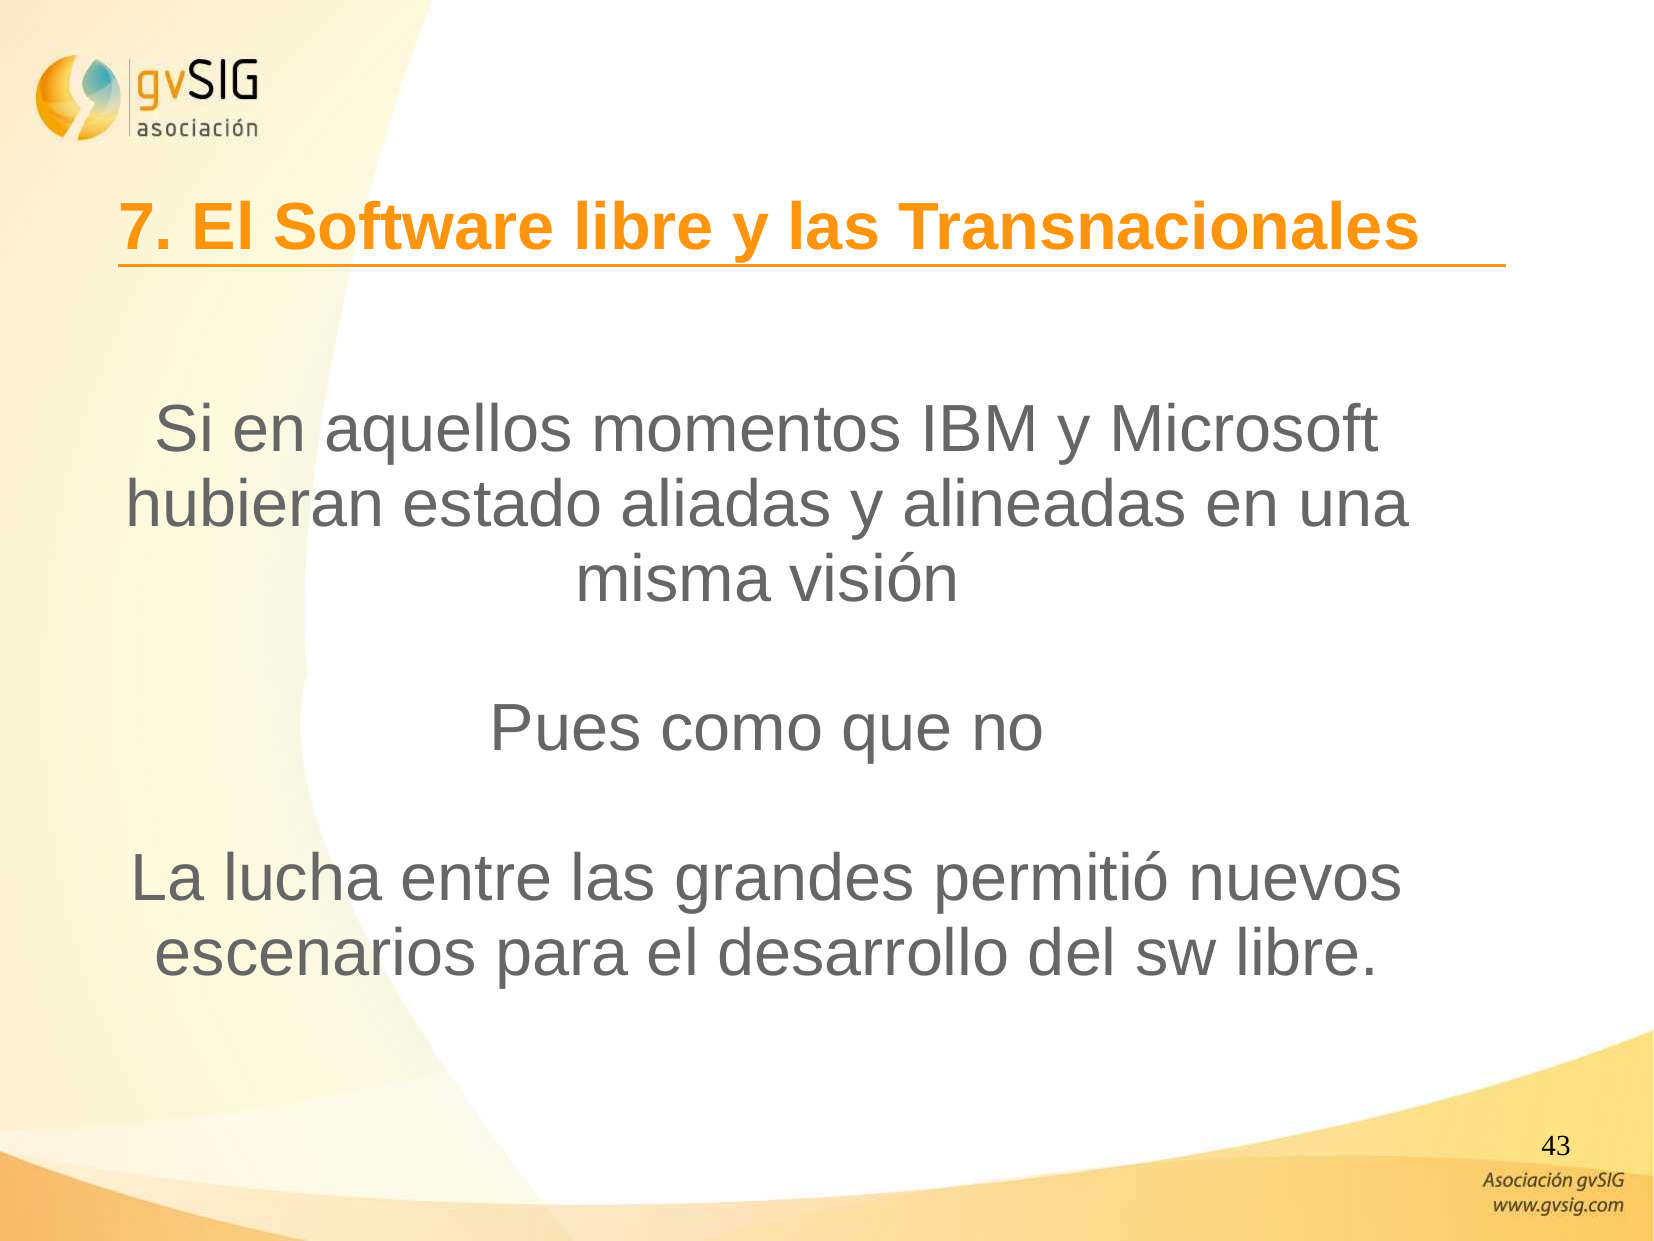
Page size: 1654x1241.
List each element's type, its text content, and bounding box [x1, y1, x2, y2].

text_box Si en aquellos momentos IBM y Microsoft hubieran estado aliadas y alineadas en una misma visión Pues como que no La lucha entre las grandes permitió nuevos escenarios para el desarrollo del sw libre. [59, 383, 1477, 1241]
picture [0, 0, 1654, 1241]
title 7. El Software libre y las Transnacionales [118, 177, 1607, 276]
